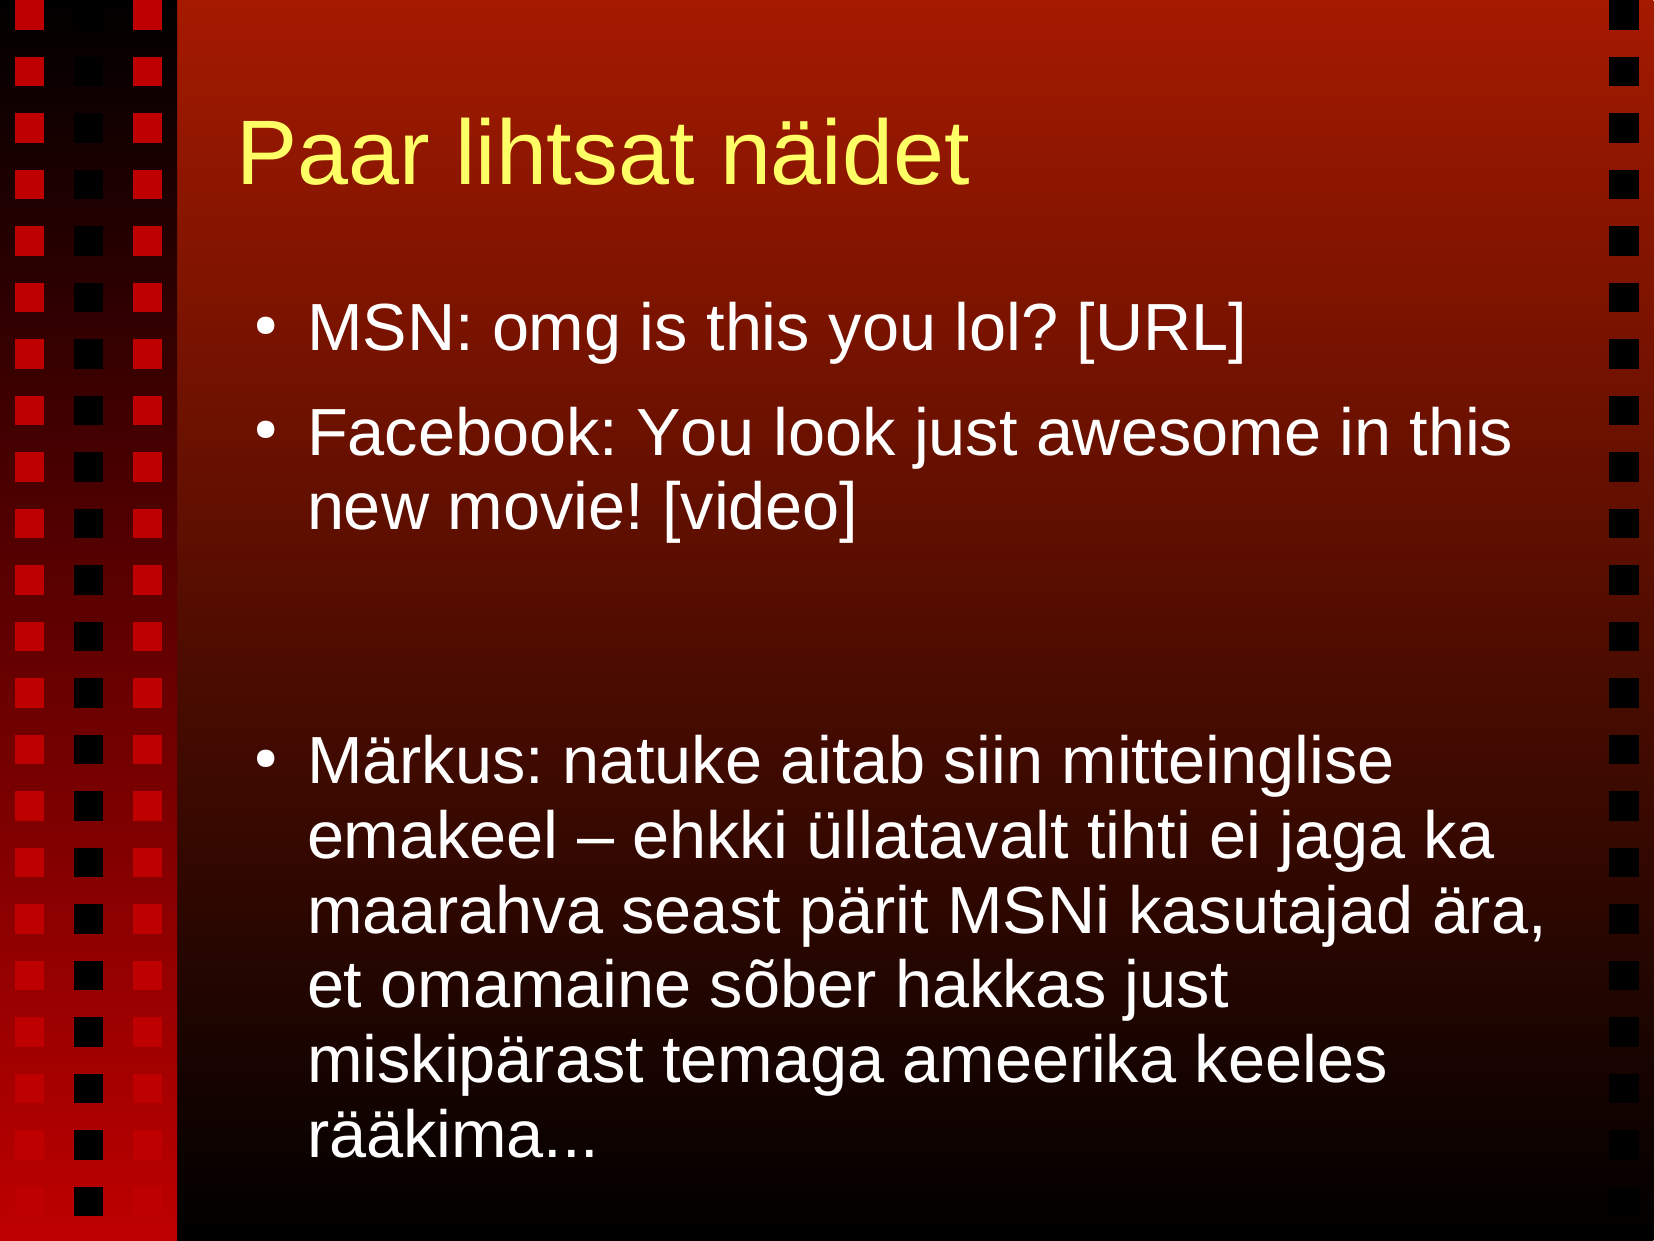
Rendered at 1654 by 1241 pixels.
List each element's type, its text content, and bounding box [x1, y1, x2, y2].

title Paar lihtsat näidet [236, 49, 1571, 257]
list MSN: omg is this you lol? [URL] Facebook: You look just awesome in this new movie! [video] Märkus: natuke aitab siin mitteinglise emakeel – ehkki üllatavalt tihti ei jaga ka maarahva seast pärit MSNi kasutajad ära, et omamaine sõber hakkas just miskipärast temaga ameerika keeles rääkima... [236, 290, 1571, 1172]
